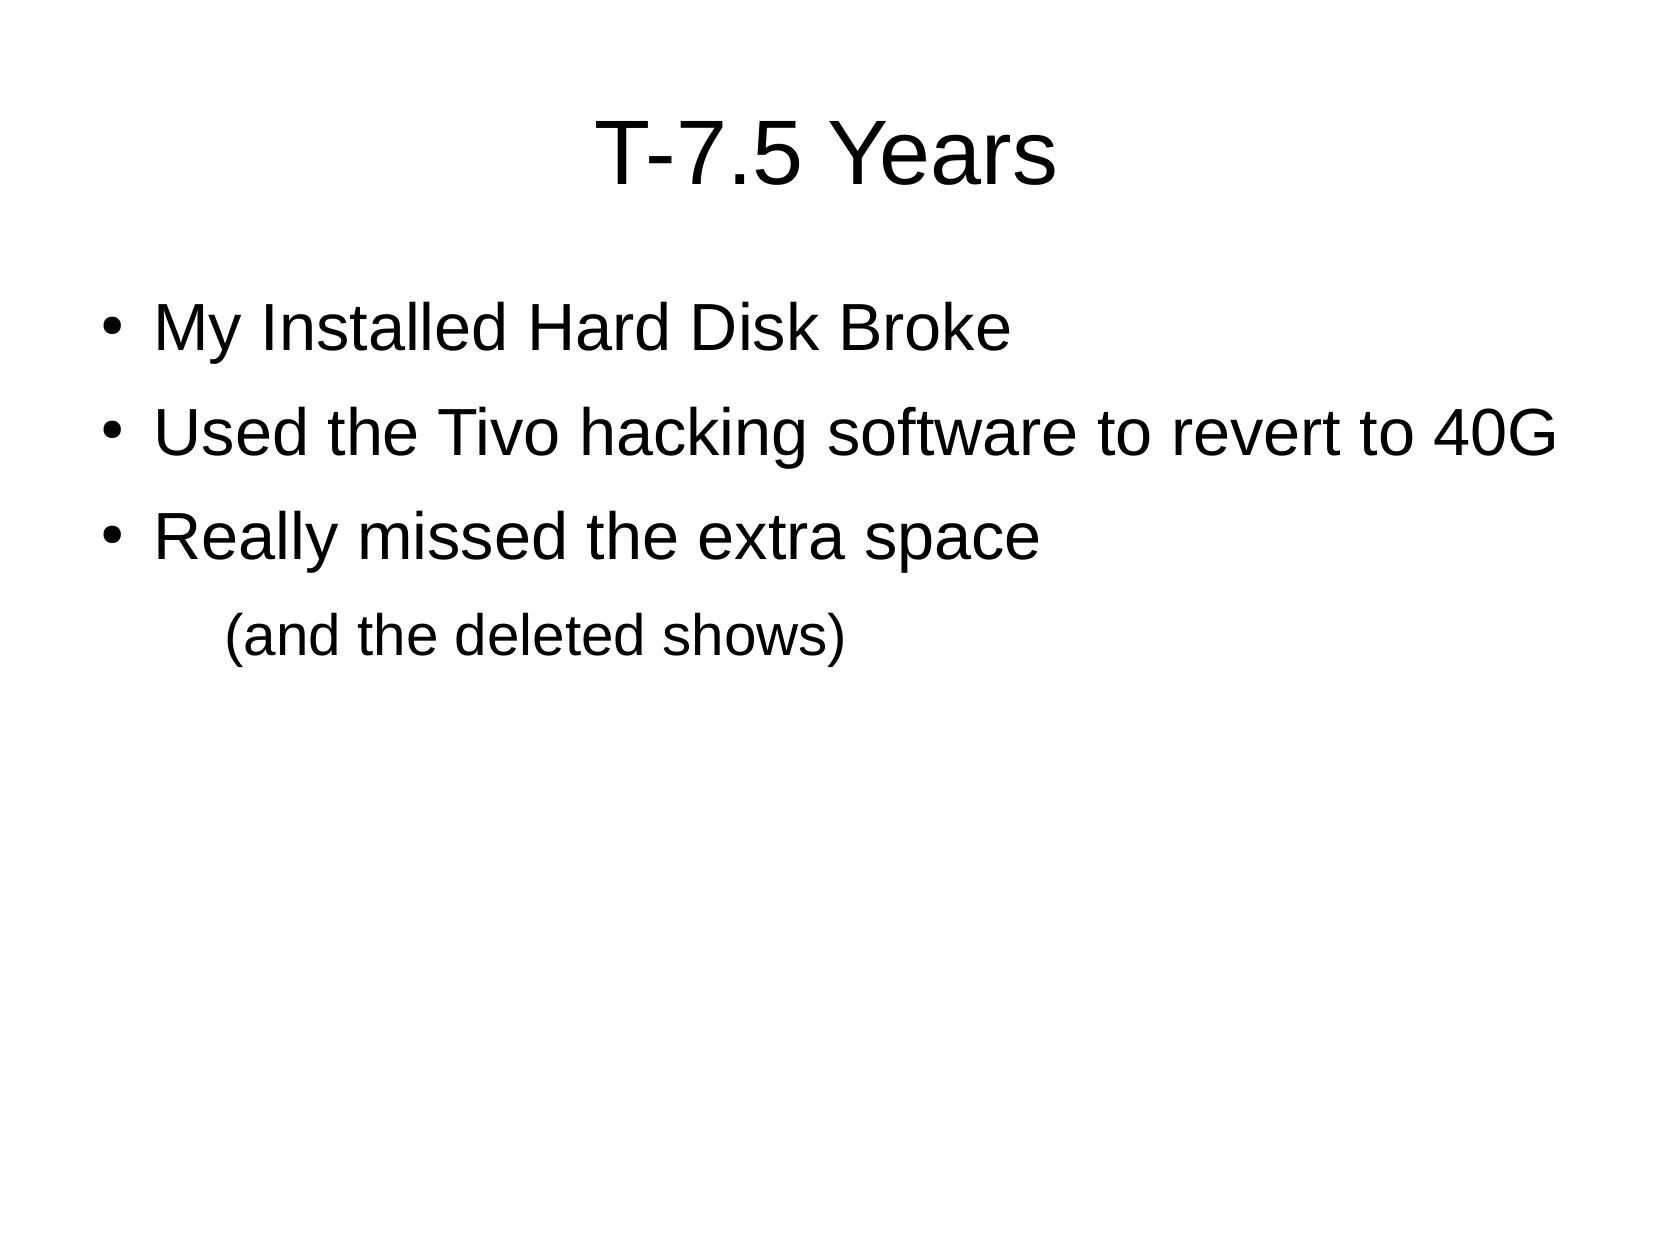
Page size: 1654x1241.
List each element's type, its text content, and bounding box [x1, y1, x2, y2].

list My Installed Hard Disk Broke Used the Tivo hacking software to revert to 40G Really missed the extra space (and the deleted shows) [82, 290, 1571, 1109]
title T-7.5 Years [82, 49, 1571, 257]
